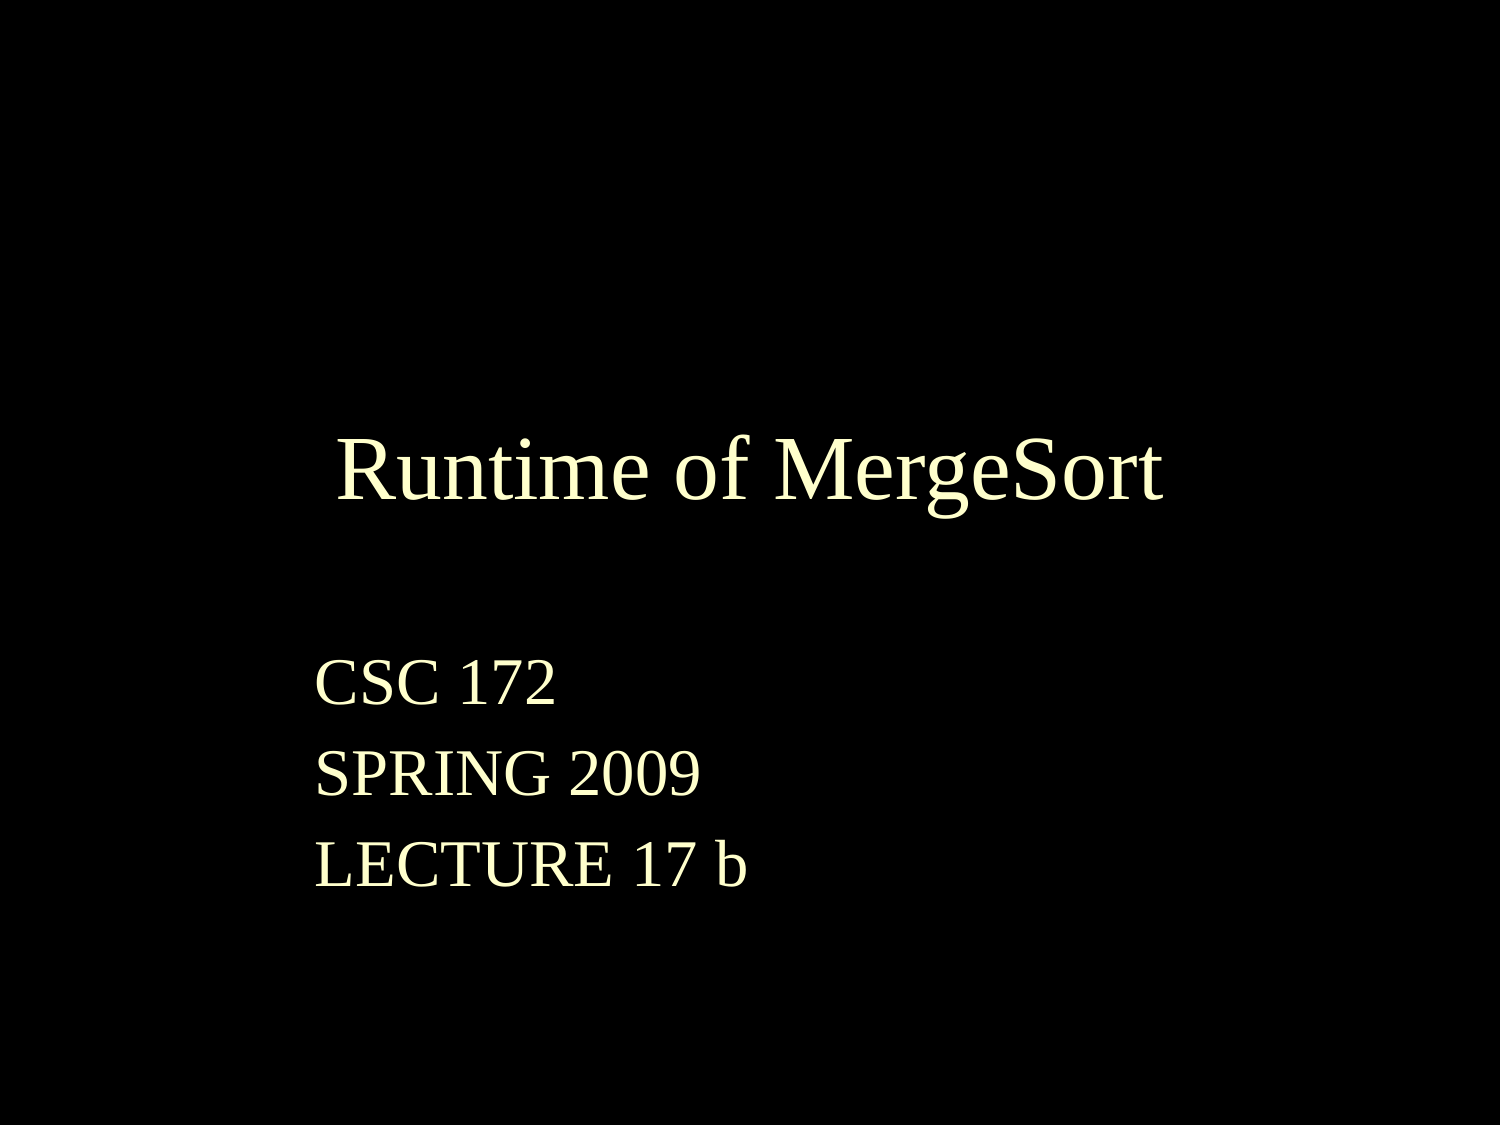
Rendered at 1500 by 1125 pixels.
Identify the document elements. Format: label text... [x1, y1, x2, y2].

subtitle CSC 172 SPRING 2009 LECTURE 17 b [225, 637, 1276, 926]
title Runtime of MergeSort [112, 374, 1388, 563]
